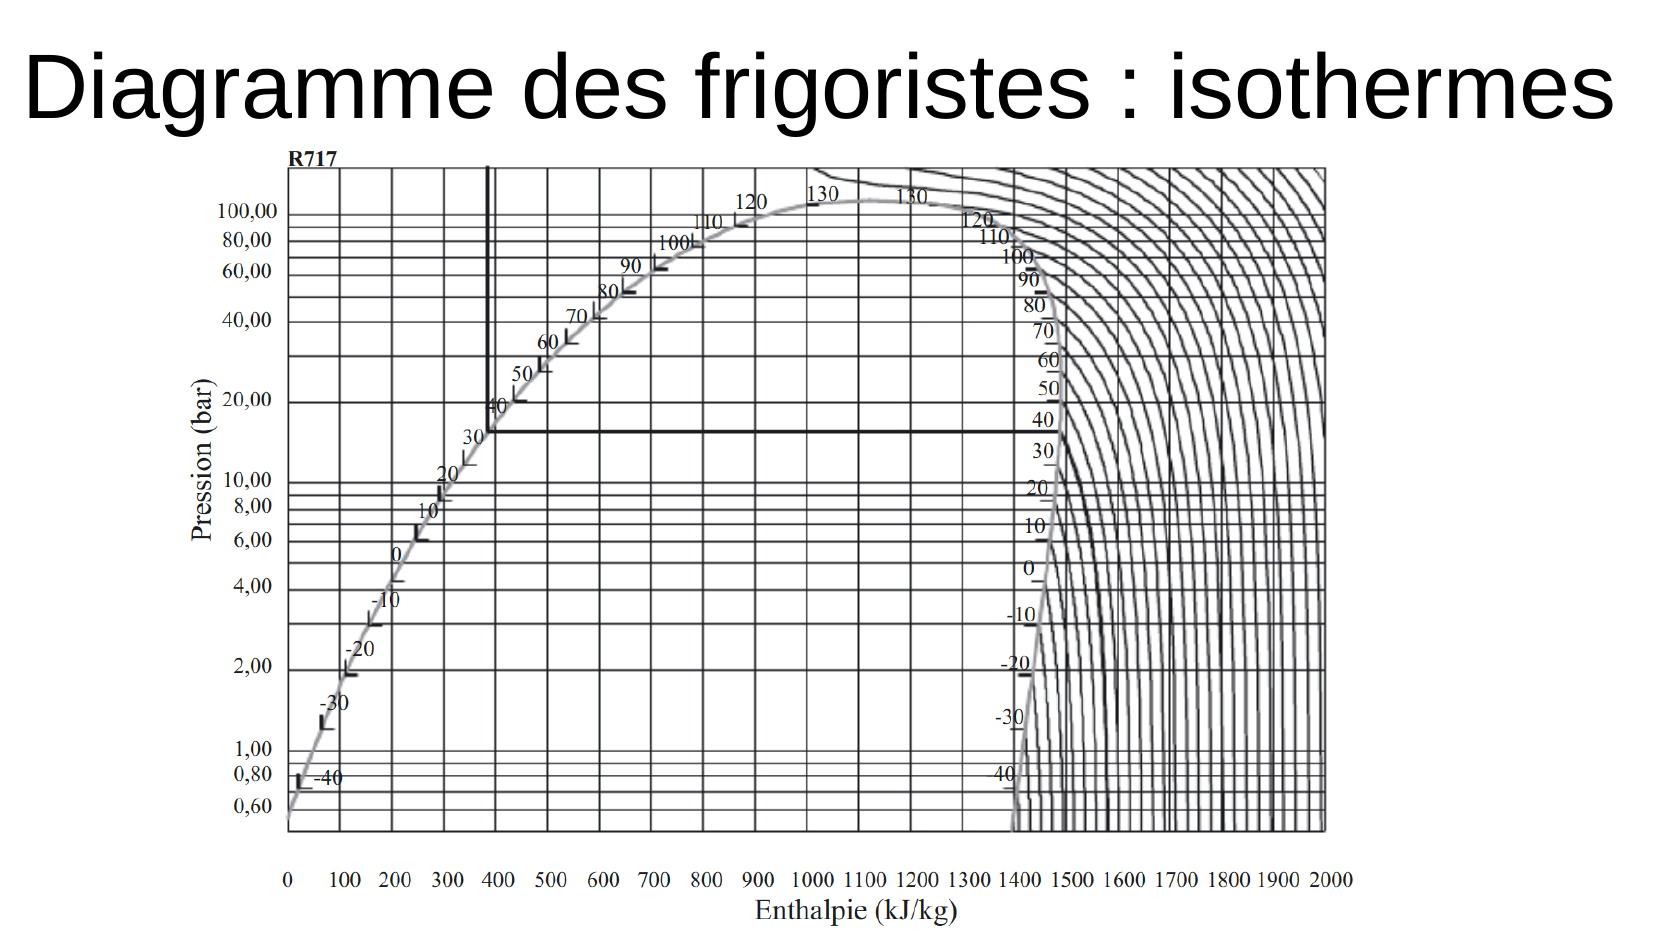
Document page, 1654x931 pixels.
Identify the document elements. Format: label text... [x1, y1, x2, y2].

title Diagramme des frigoristes : isothermes [0, 0, 1654, 189]
picture [181, 144, 1359, 930]
